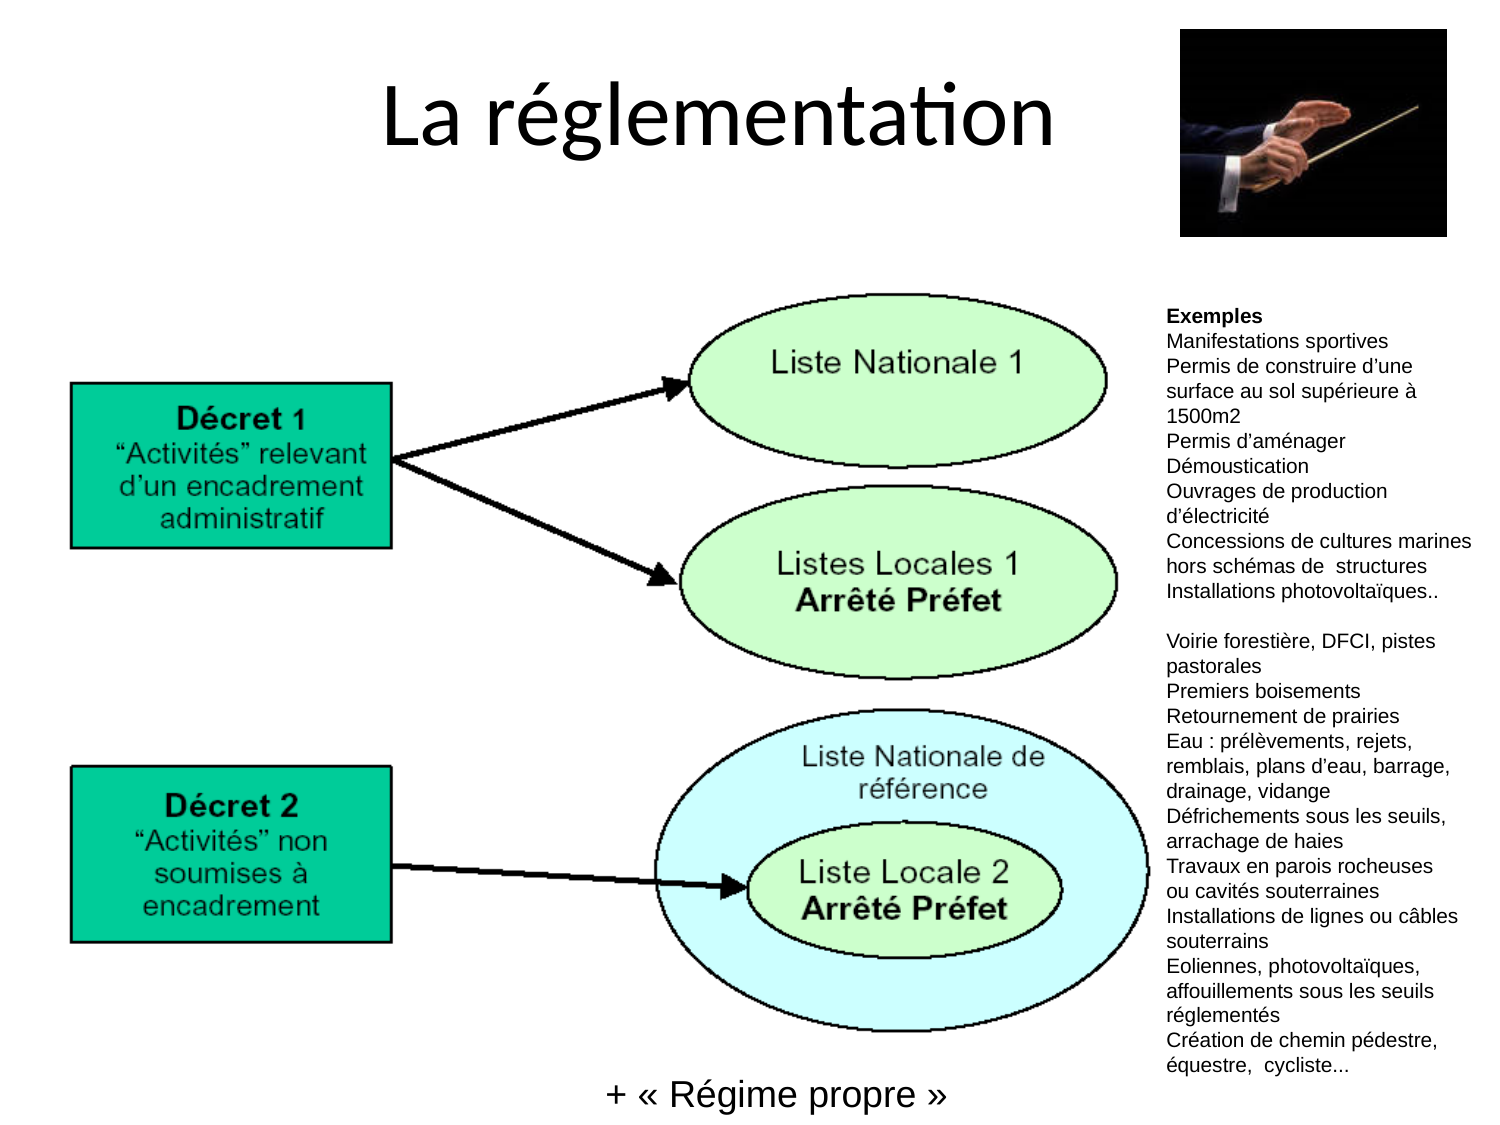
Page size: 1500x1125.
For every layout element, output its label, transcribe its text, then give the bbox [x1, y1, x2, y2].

text_box Voirie forestière, DFCI, pistes pastorales Premiers boisements Retournement de prairies Eau : prélèvements, rejets, remblais, plans d’eau, barrage, drainage, vidange Défrichements sous les seuils, arrachage de haies Travaux en parois rocheuses ou cavités souterraines Installations de lignes ou câbles souterrains Eoliennes, photovoltaïques, affouillements sous les seuils réglementés Création de chemin pédestre, équestre, cycliste... [1151, 620, 1477, 1085]
text_box + « Régime propre » [590, 1062, 1034, 1123]
text_box La réglementation [51, 21, 1400, 257]
text_box Exemples Manifestations sportives Permis de construire d’une surface au sol supérieure à 1500m2 Permis d’aménager Démoustication Ouvrages de production d’électricité Concessions de cultures marines hors schémas de structures Installations photovoltaïques.. [1151, 295, 1500, 645]
picture [29, 237, 1152, 1034]
picture [1400, 29, 1447, 237]
